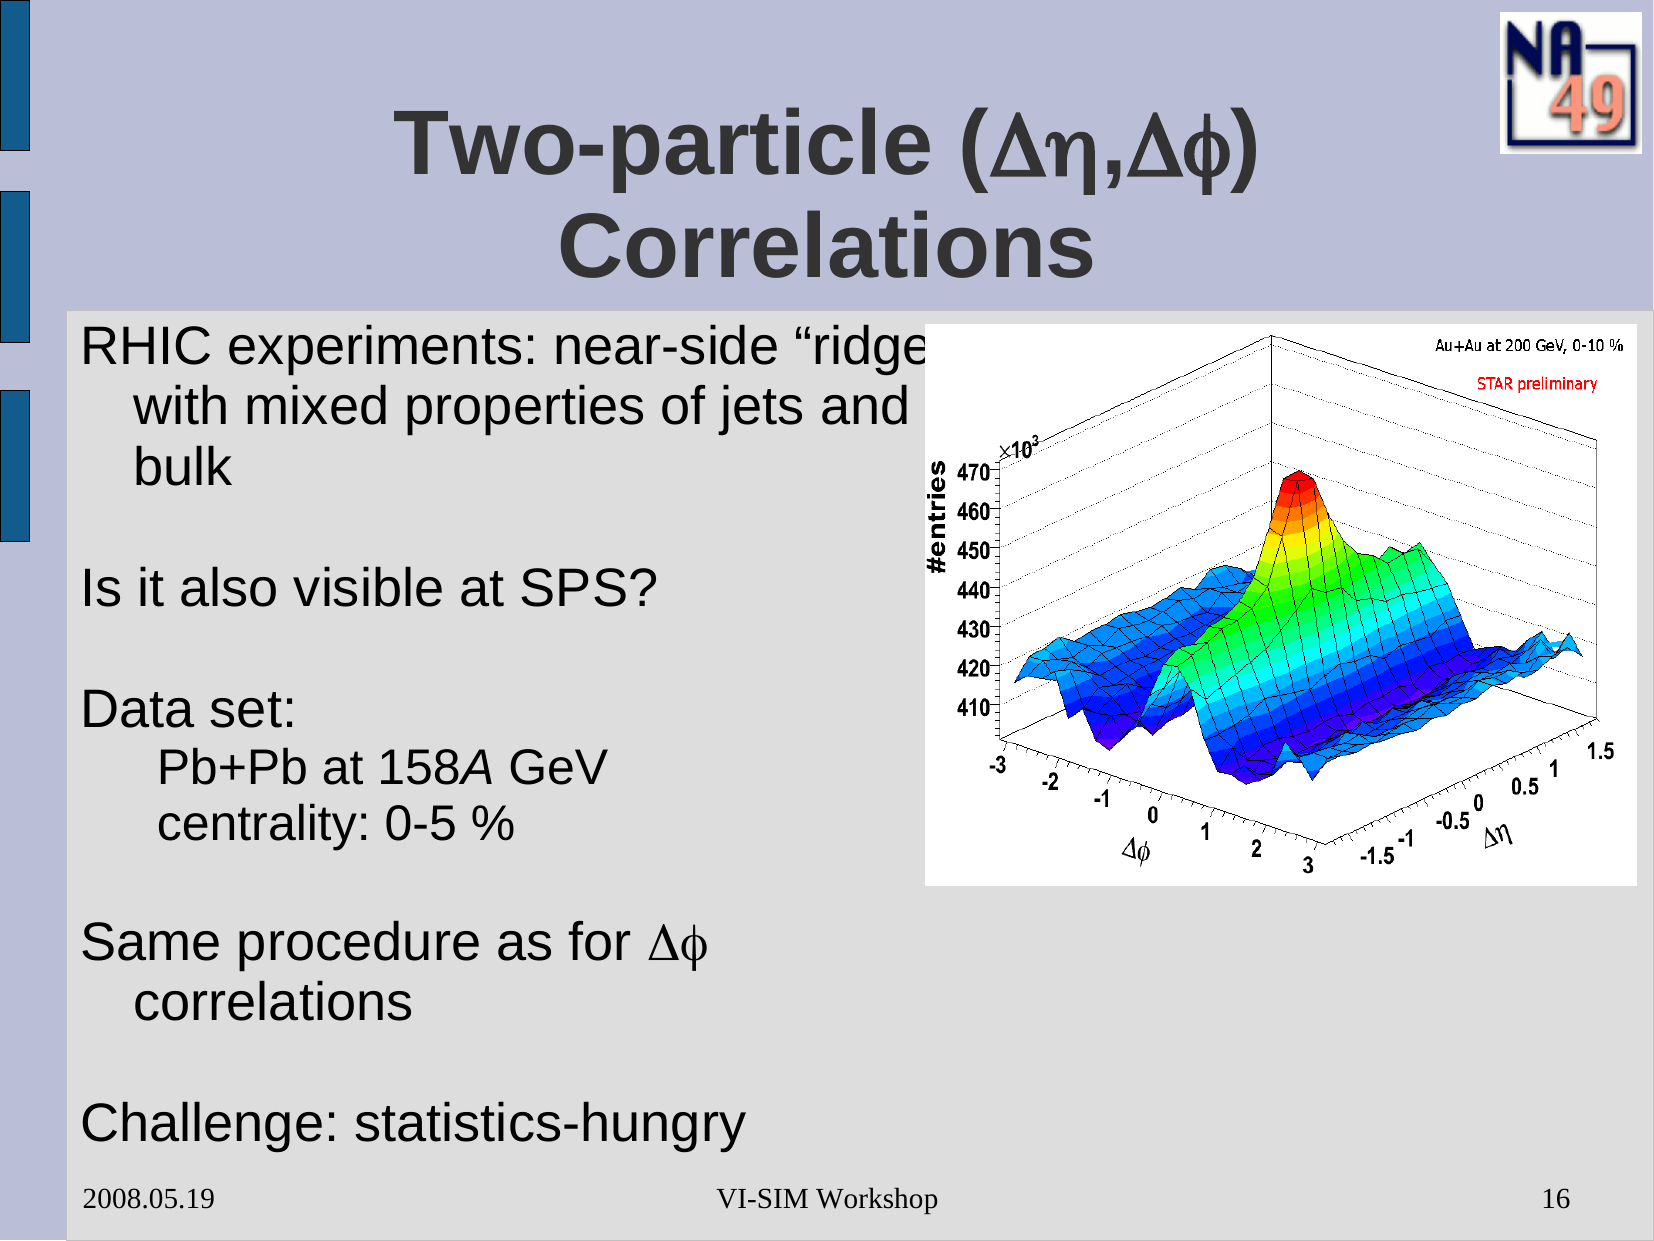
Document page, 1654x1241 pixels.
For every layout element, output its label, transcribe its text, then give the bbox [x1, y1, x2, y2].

picture [1500, 12, 1642, 154]
list RHIC experiments: near-side “ridge”, with mixed properties of jets and bulk Is it also visible at SPS? Data set: Pb+Pb at 158A GeV centrality: 0-5 % Same procedure as for Df correlations Challenge: statistics-hungry [62, 315, 981, 1164]
title Two-particle (Dh,Df) Correlations [121, 83, 1534, 306]
picture [925, 324, 1637, 886]
